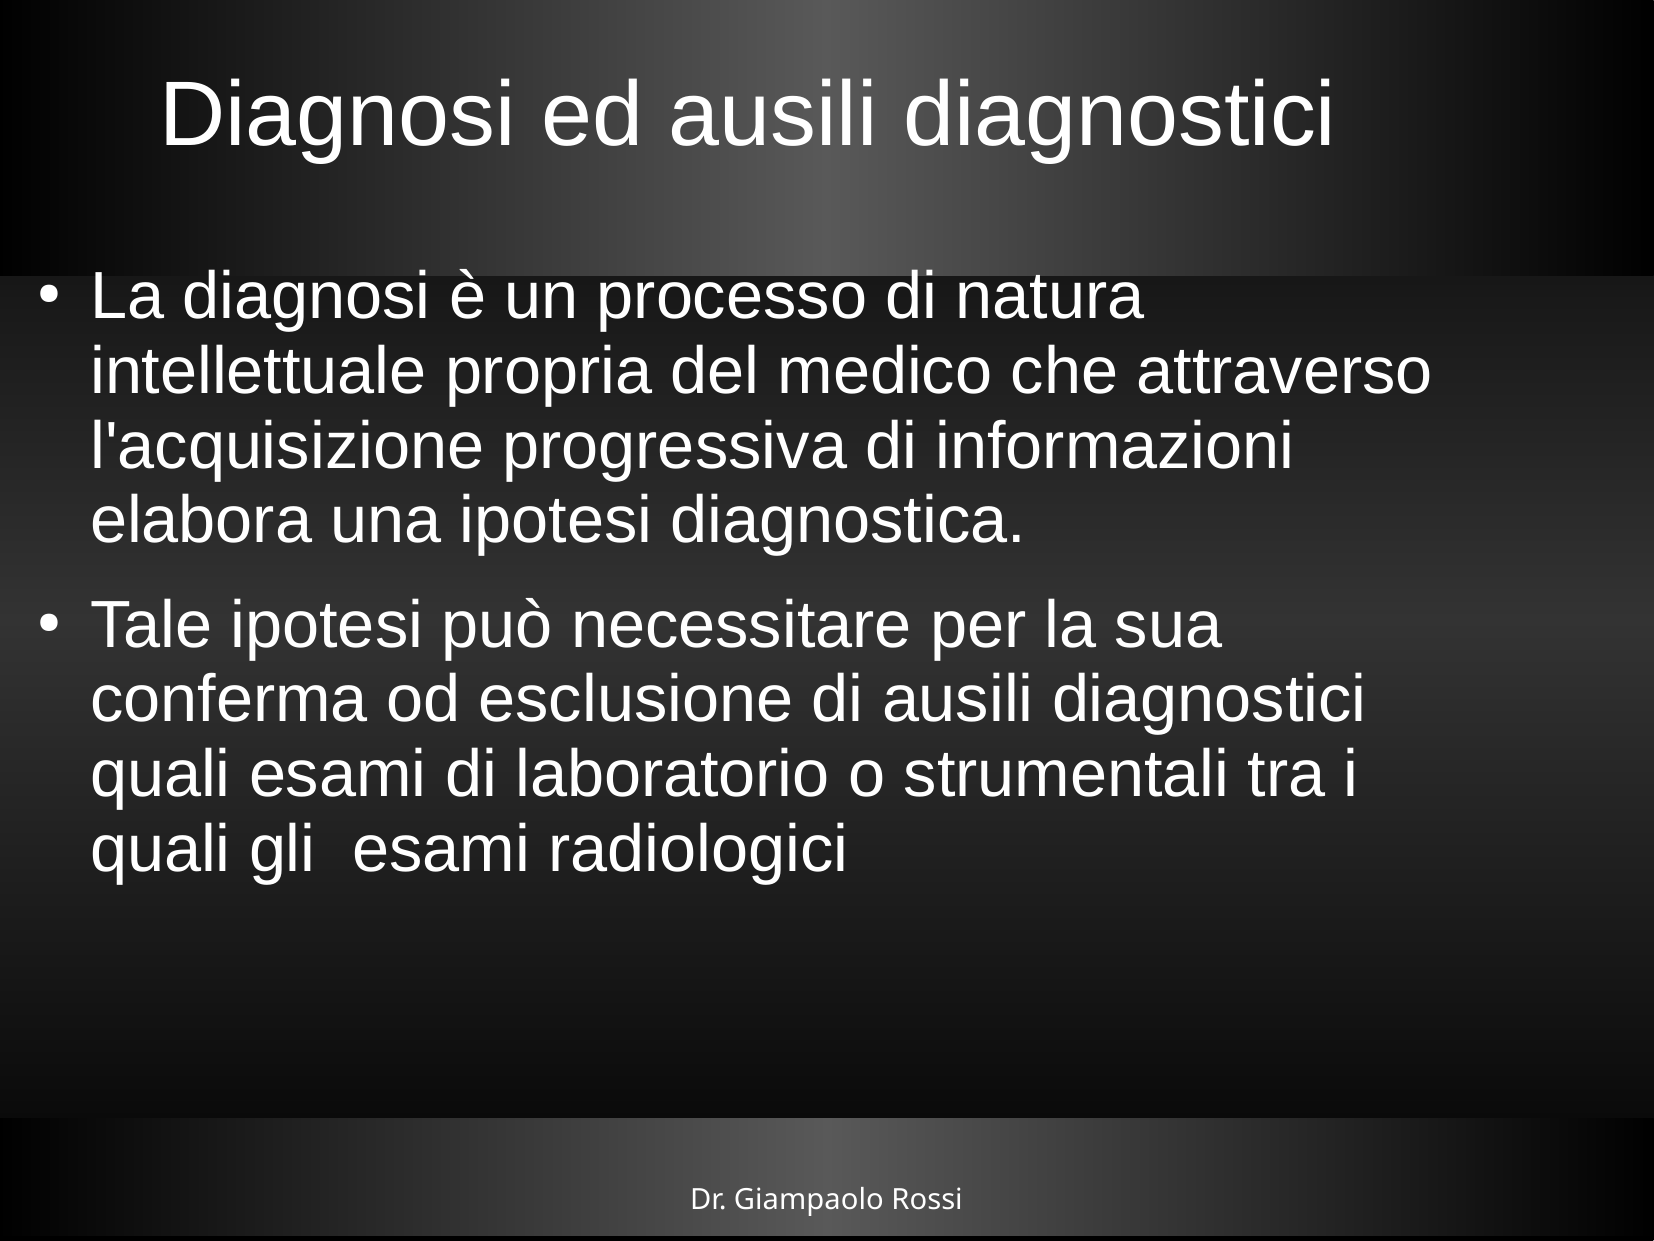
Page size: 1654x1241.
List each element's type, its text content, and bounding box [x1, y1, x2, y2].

text_box Diagnosi ed ausili diagnostici [4, 10, 1493, 218]
text_box La diagnosi è un processo di natura intellettuale propria del medico che attraverso l'acquisizione progressiva di informazioni elabora una ipotesi diagnostica. Tale ipotesi può necessitare per la sua conferma od esclusione di ausili diagnostici quali esami di laboratorio o strumentali tra i quali gli esami radiologici [4, 250, 1493, 894]
